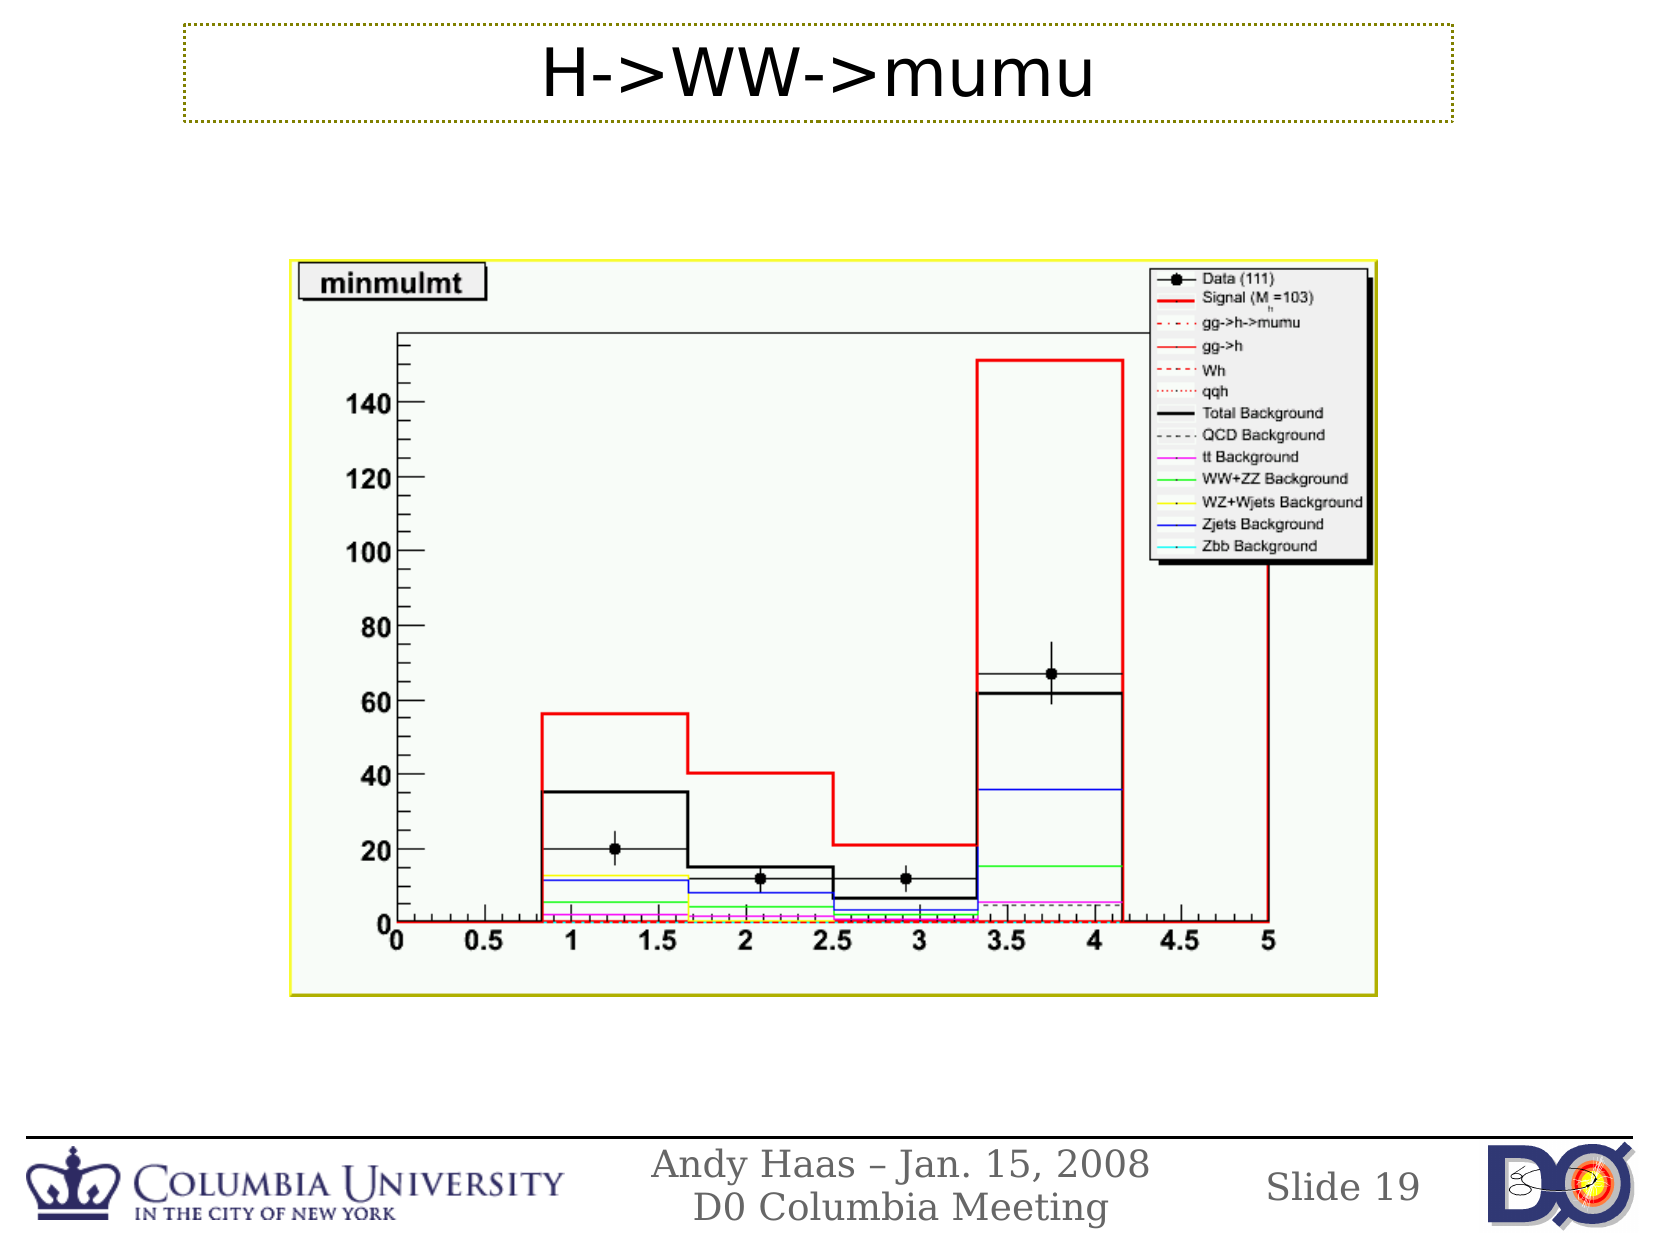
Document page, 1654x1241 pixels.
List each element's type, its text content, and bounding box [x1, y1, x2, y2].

picture [289, 259, 1378, 997]
picture [1479, 1140, 1639, 1233]
title H->WW->mumu [184, 24, 1453, 122]
picture [26, 1146, 565, 1220]
